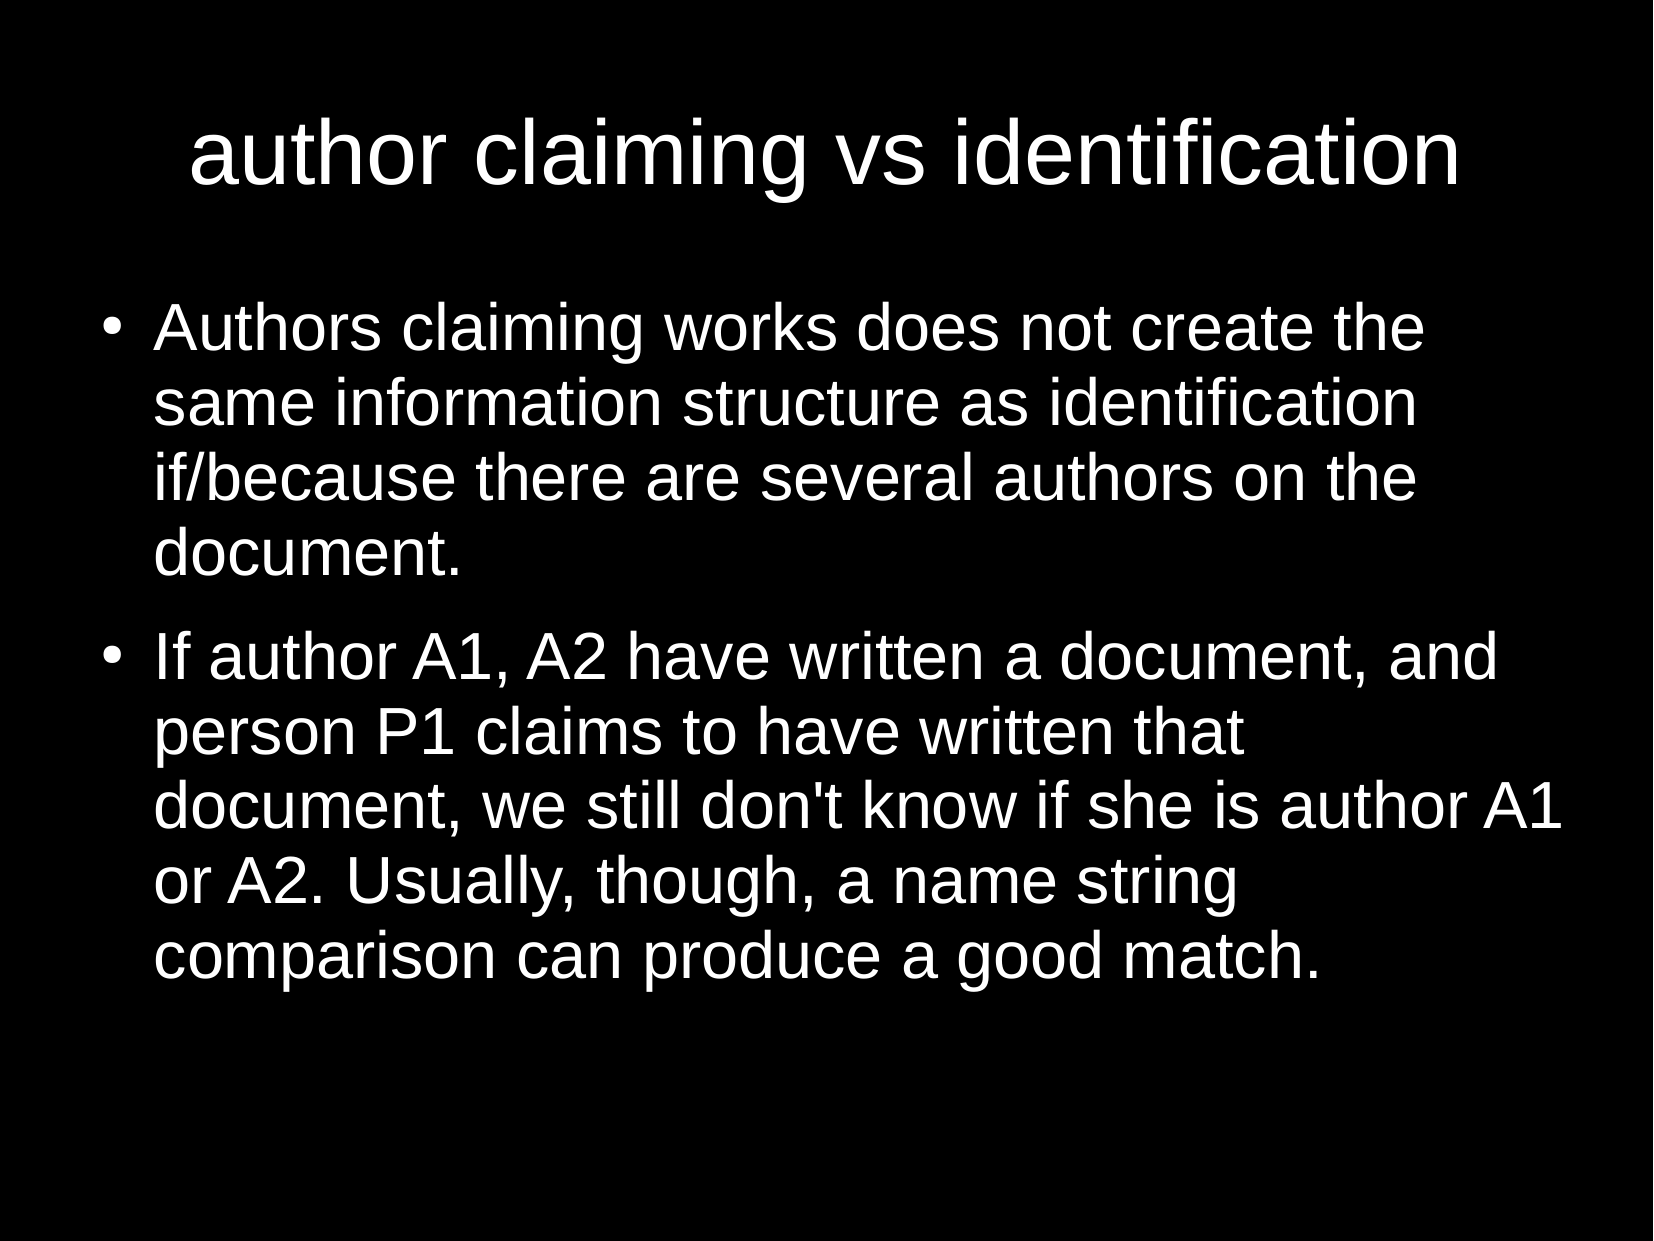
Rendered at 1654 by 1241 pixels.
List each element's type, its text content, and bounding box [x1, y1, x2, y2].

list Authors claiming works does not create the same information structure as identification if/because there are several authors on the document. If author A1, A2 have written a document, and person P1 claims to have written that document, we still don't know if she is author A1 or A2. Usually, though, a name string comparison can produce a good match. [82, 290, 1571, 1109]
title author claiming vs identification [82, 56, 1571, 250]
